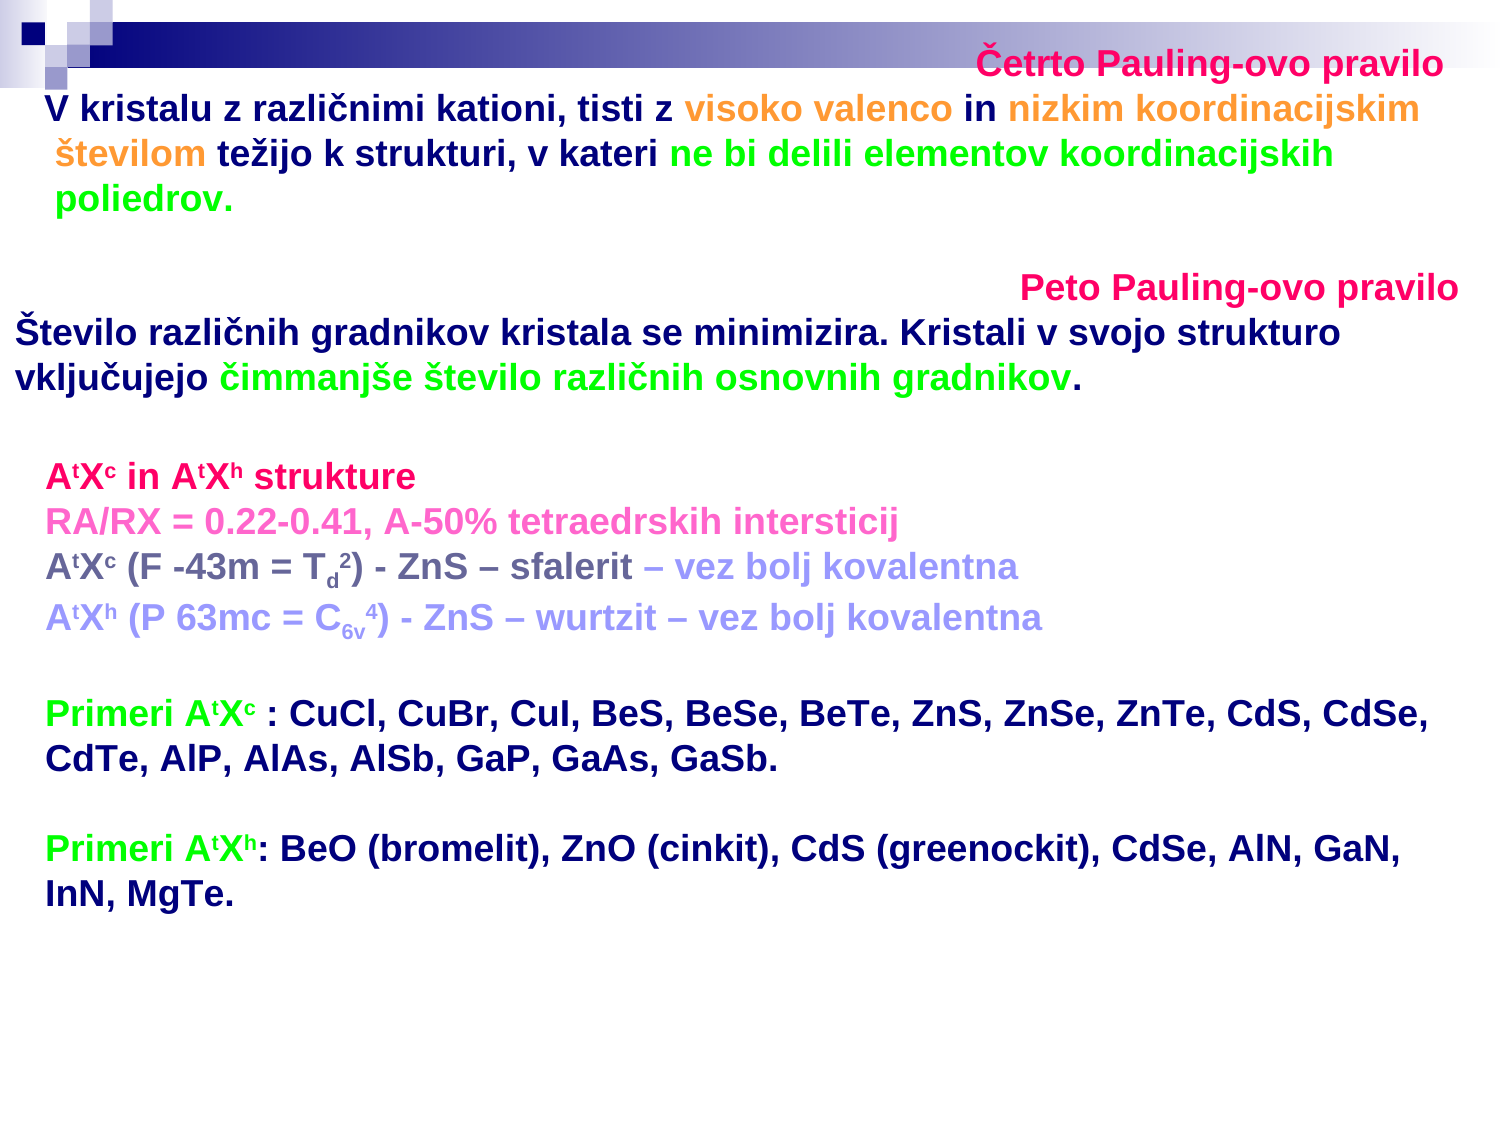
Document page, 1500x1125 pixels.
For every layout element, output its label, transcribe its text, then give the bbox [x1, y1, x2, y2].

text_box Četrto Pauling-ovo pravilo V kristalu z različnimi kationi, tisti z visoko valenco in nizkim koordinacijskim številom težijo k strukturi, v kateri ne bi delili elementov koordinacijskih poliedrov. [29, 30, 1471, 227]
text_box Peto Pauling-ovo pravilo Število različnih gradnikov kristala se minimizira. Kristali v svojo strukturo vključujejo čimmanjše število različnih osnovnih gradnikov. [0, 255, 1500, 406]
text_box AtXc in AtXh strukture RA/RX = 0.22-0.41, A-50% tetraedrskih intersticij AtXc (F -43m = Td2) - ZnS – sfalerit – vez bolj kovalentna AtXh (P 63mc = C6v4) - ZnS – wurtzit – vez bolj kovalentna Primeri AtXc : CuCl, CuBr, CuI, BeS, BeSe, BeTe, ZnS, ZnSe, ZnTe, CdS, CdSe, CdTe, AlP, AlAs, AlSb, GaP, GaAs, GaSb. Primeri AtXh: BeO (bromelit), ZnO (cinkit), CdS (greenockit), CdSe, AlN, GaN, InN, MgTe. [30, 444, 1456, 922]
